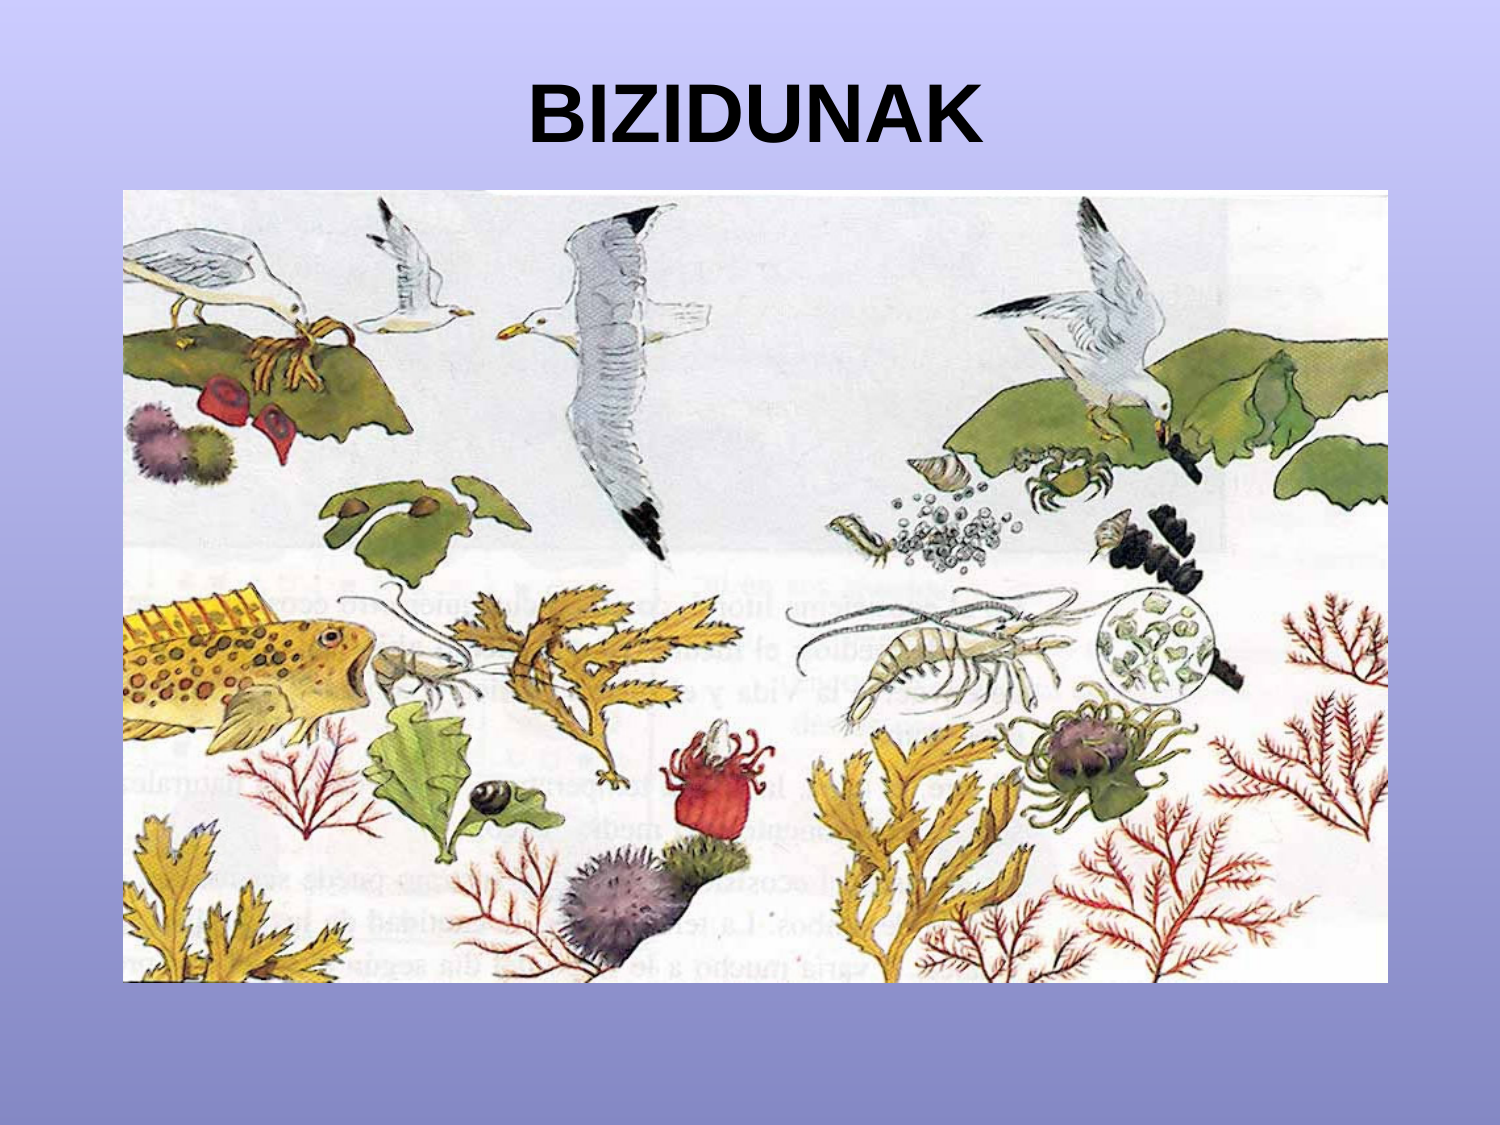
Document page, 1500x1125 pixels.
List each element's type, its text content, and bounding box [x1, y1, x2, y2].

text_box [0, 0, 1500, 1125]
text_box BIZIDUNAK [490, 54, 1022, 174]
picture [123, 190, 1388, 983]
